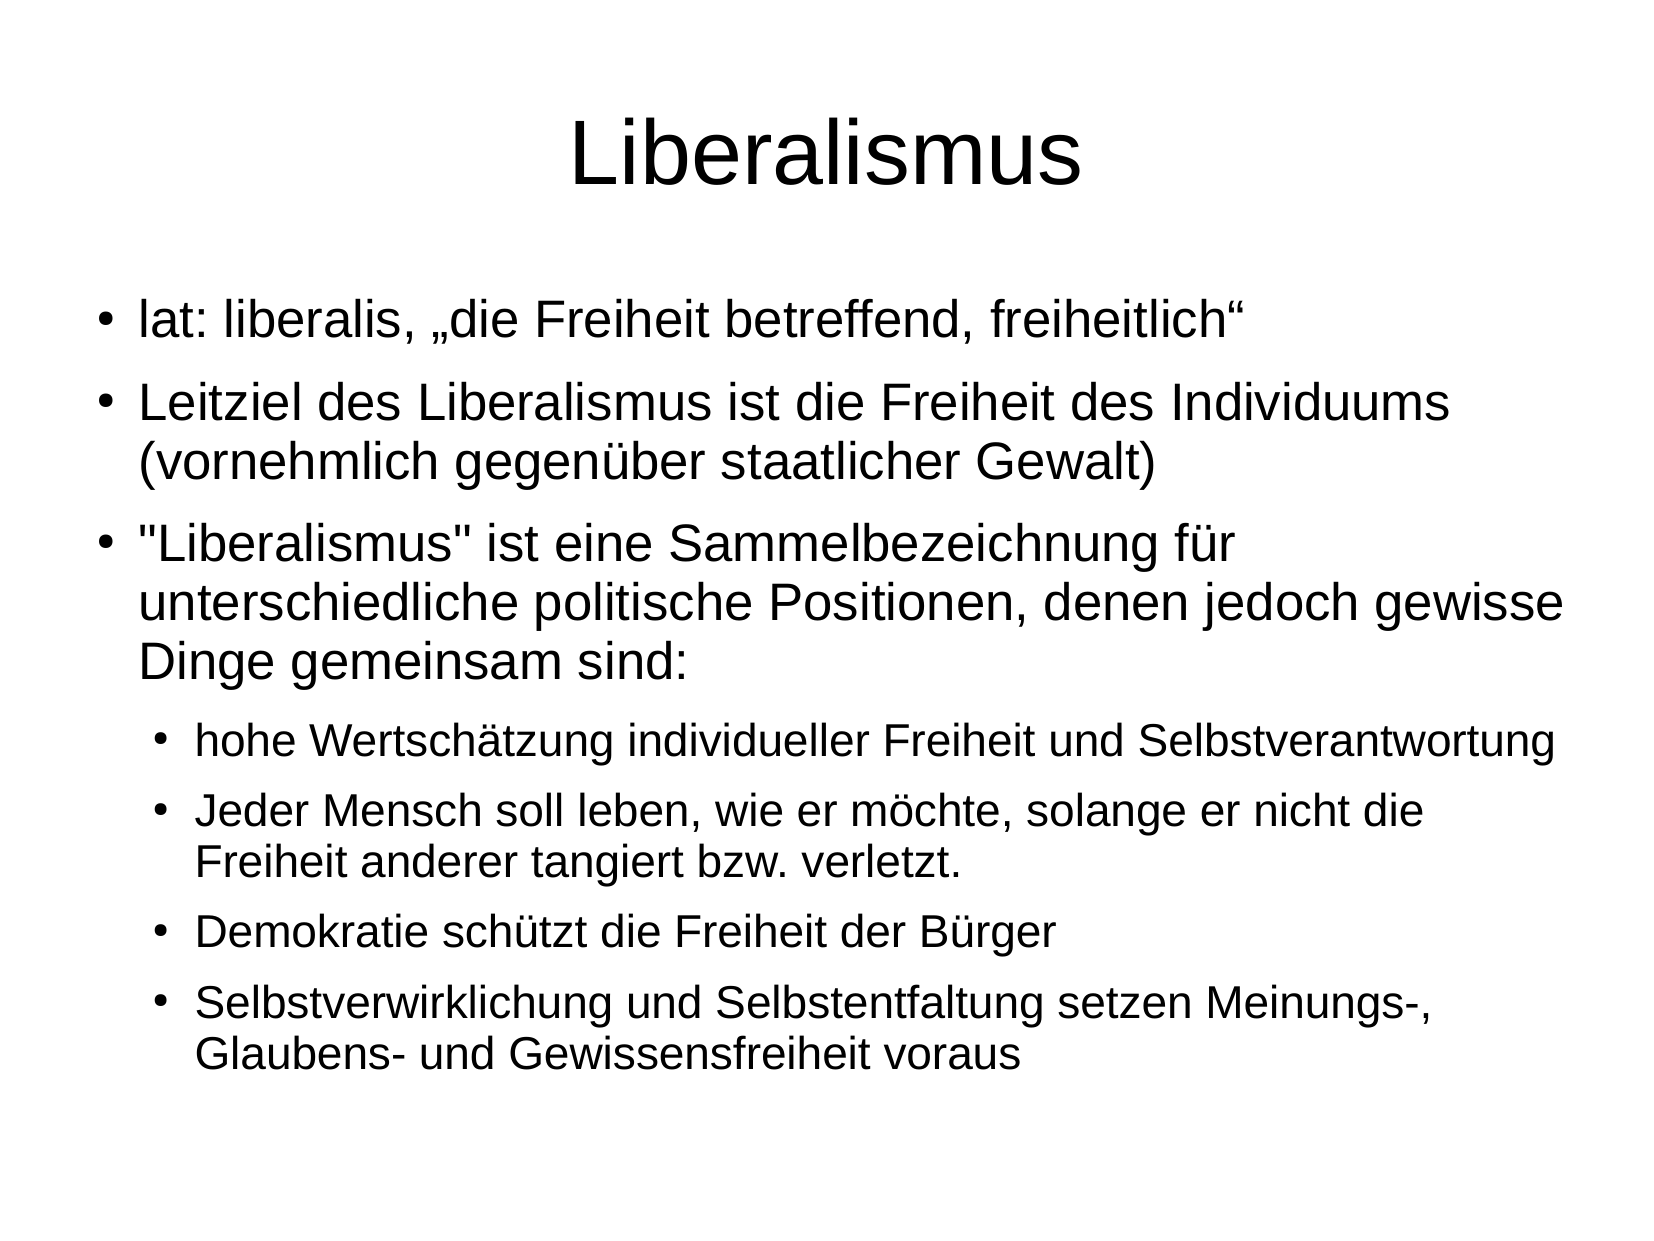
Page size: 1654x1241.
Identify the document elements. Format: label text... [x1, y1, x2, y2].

title Liberalismus [82, 49, 1571, 257]
list lat: liberalis, „die Freiheit betreffend, freiheitlich“ Leitziel des Liberalismus ist die Freiheit des Individuums (vornehmlich gegenüber staatlicher Gewalt) "Liberalismus" ist eine Sammelbezeichnung für unterschiedliche politische Positionen, denen jedoch gewisse Dinge gemeinsam sind: hohe Wertschätzung individueller Freiheit und Selbstverantwortung Jeder Mensch soll leben, wie er möchte, solange er nicht die Freiheit anderer tangiert bzw. verletzt. Demokratie schützt die Freiheit der Bürger Selbstverwirklichung und Selbstentfaltung setzen Meinungs-, Glaubens- und Gewissensfreiheit voraus [82, 290, 1571, 1109]
